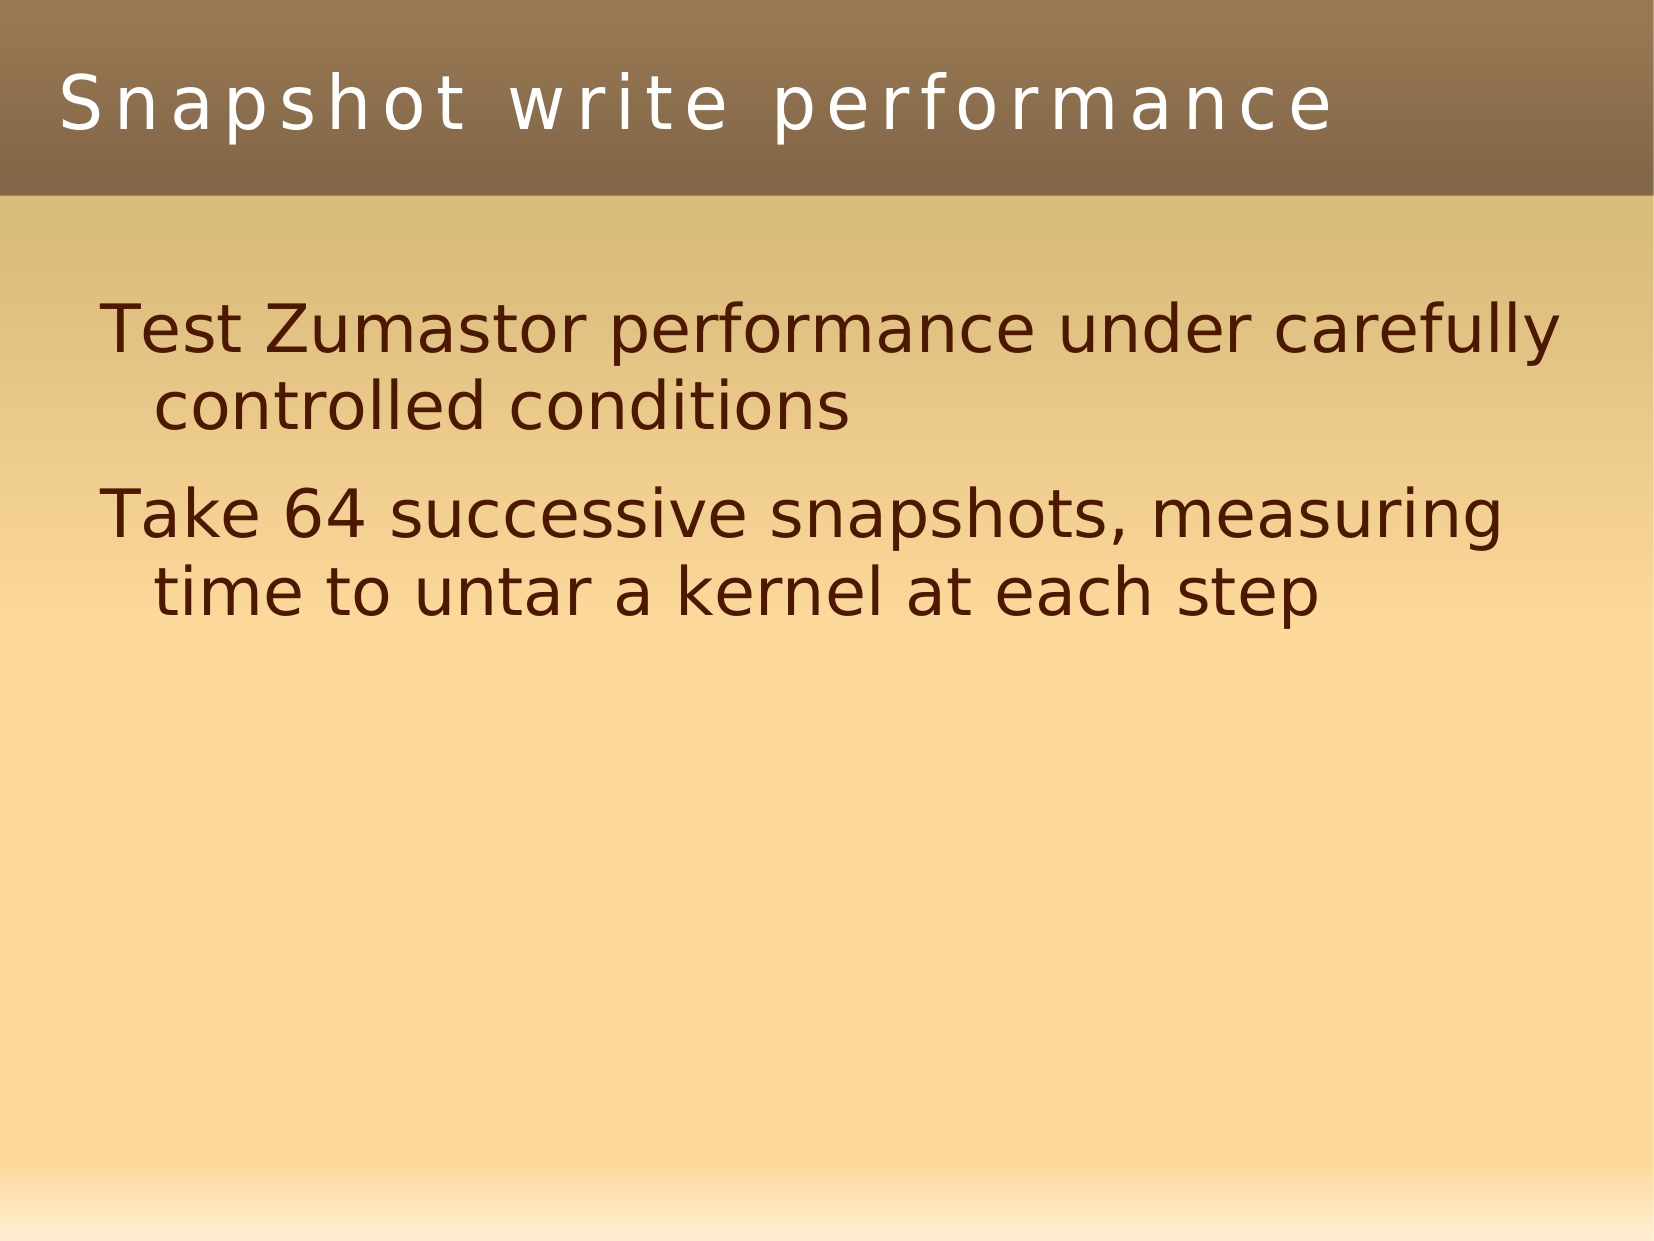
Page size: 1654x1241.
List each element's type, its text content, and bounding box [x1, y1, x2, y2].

picture [0, 0, 1654, 1241]
list Test Zumastor performance under carefully controlled conditions Take 64 successive snapshots, measuring time to untar a kernel at each step [82, 290, 1571, 1109]
title Snapshot write performance [59, 29, 1595, 178]
